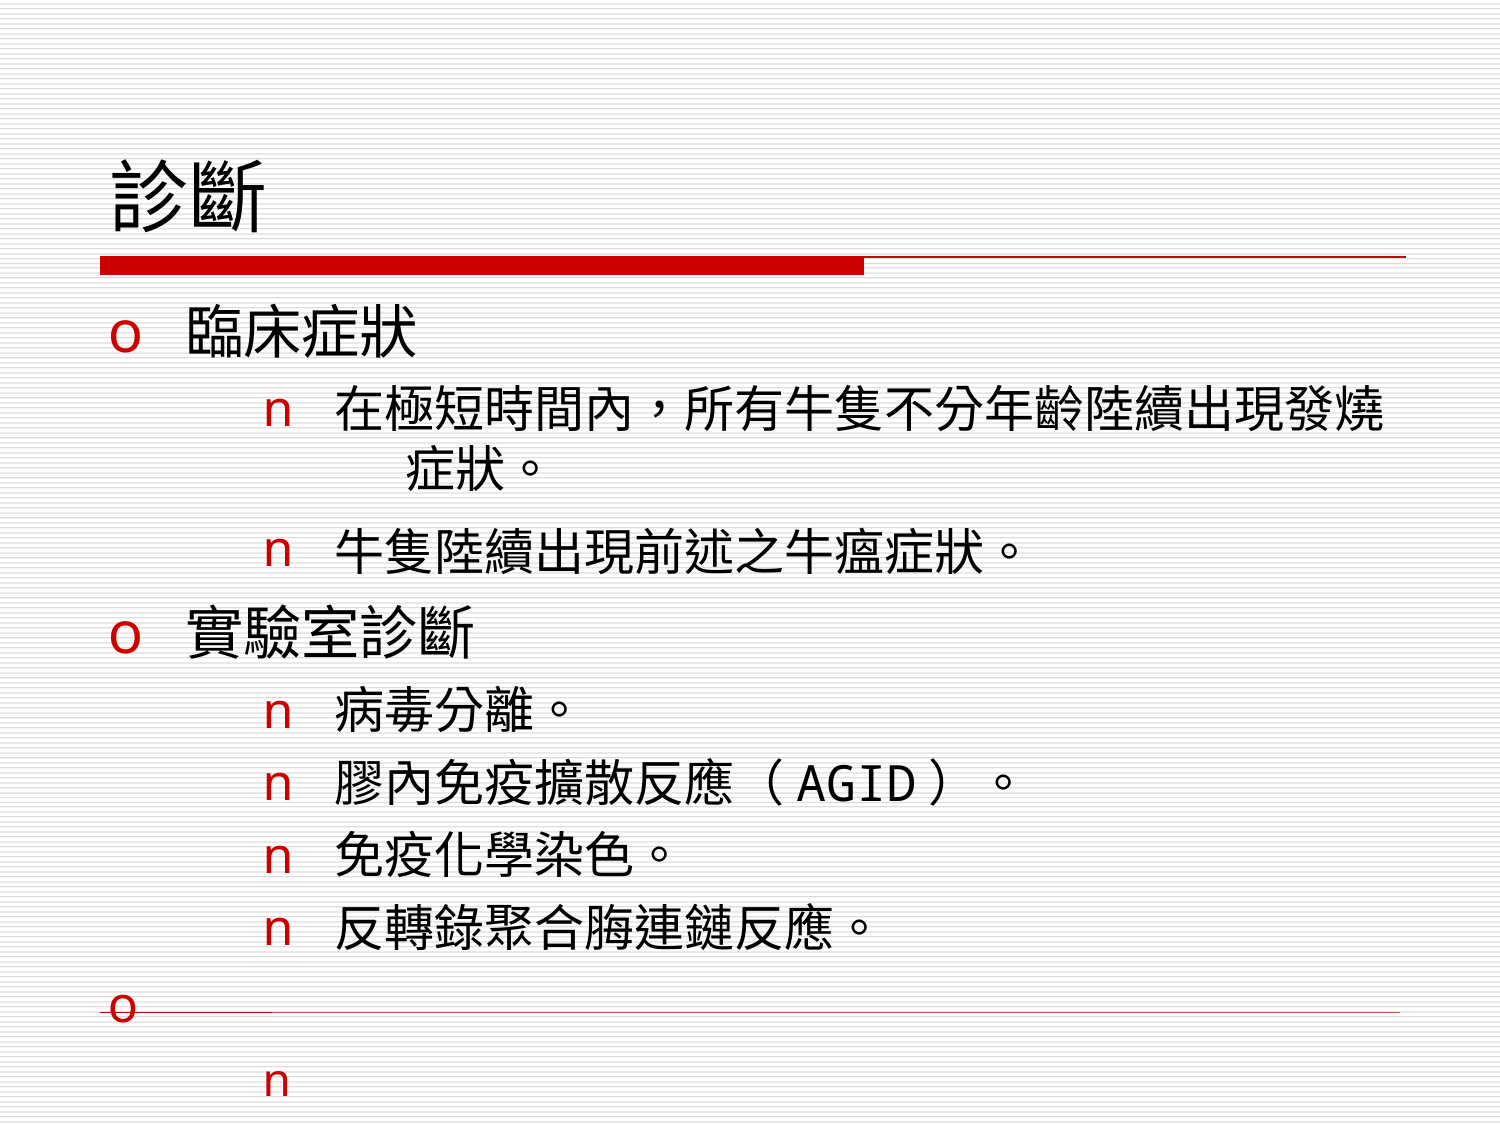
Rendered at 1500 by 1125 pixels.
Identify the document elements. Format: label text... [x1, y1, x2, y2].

title 診斷 [94, 50, 1407, 250]
list 臨床症狀 在極短時間內，所有牛隻不分年齡陸續出現發燒症狀。 牛隻陸續出現前述之牛瘟症狀。 實驗室診斷 病毒分離。 膠內免疫擴散反應（AGID）。 免疫化學染色。 反轉錄聚合脢連鏈反應。 [92, 287, 1406, 988]
